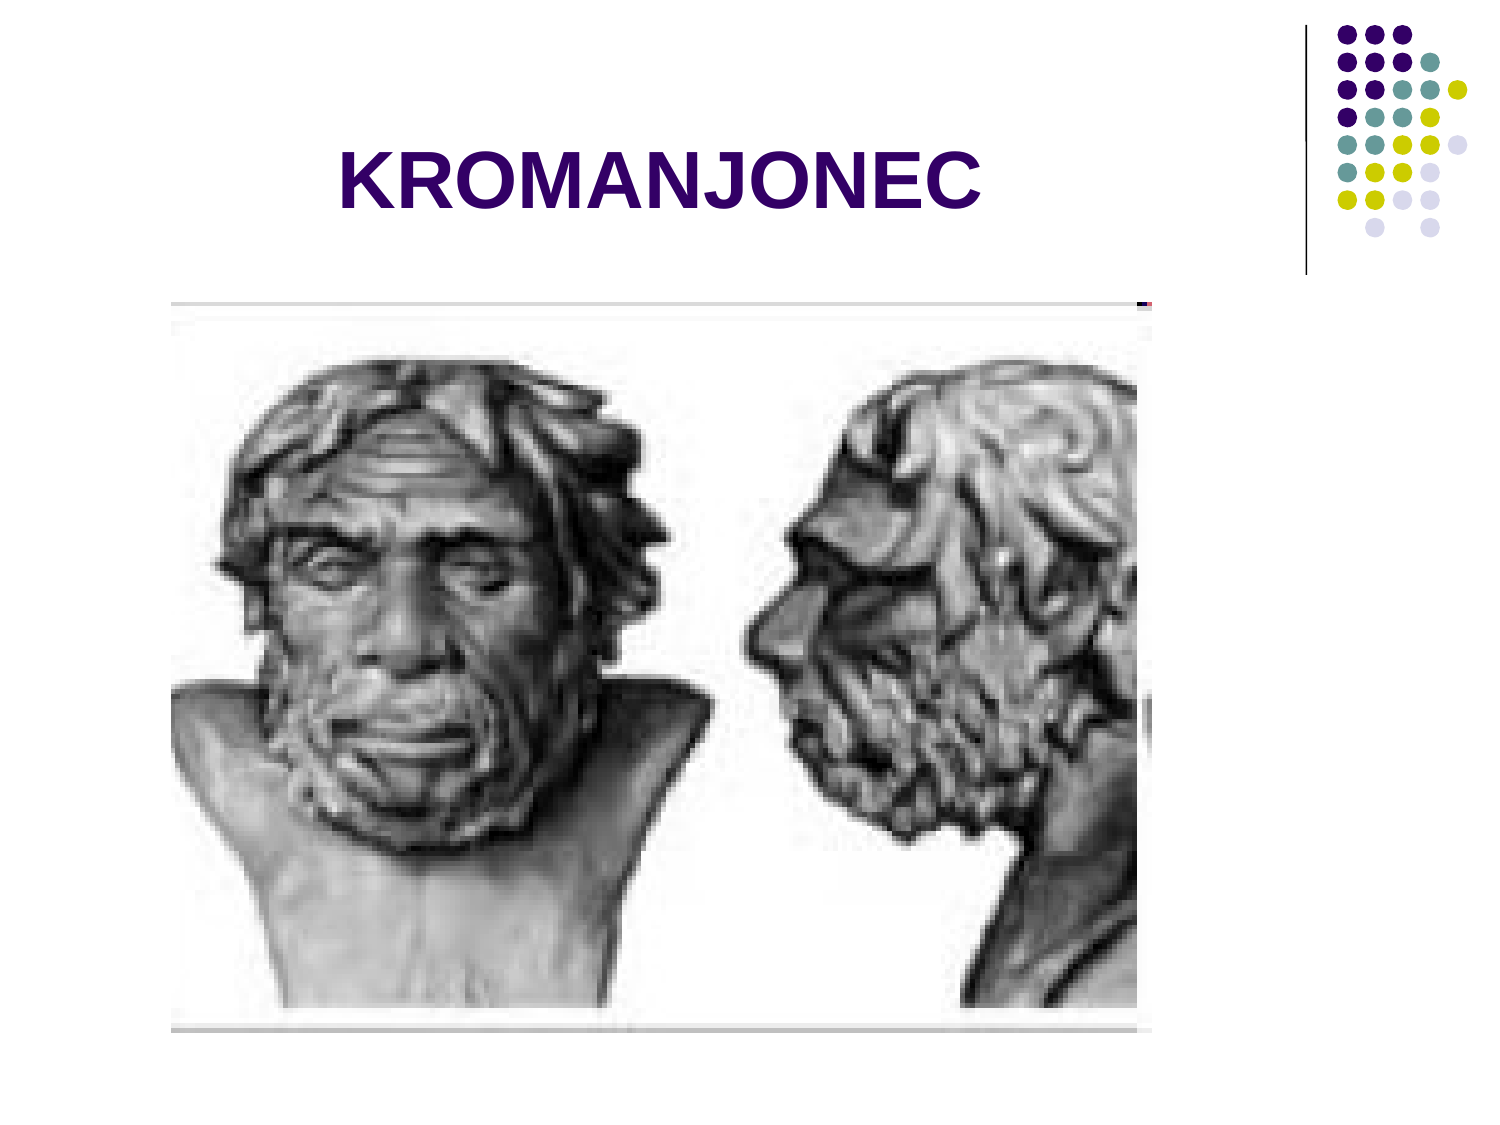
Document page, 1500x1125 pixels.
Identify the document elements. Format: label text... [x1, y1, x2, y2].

picture [171, 302, 1152, 1033]
title KROMANJONEC [75, 20, 1313, 233]
